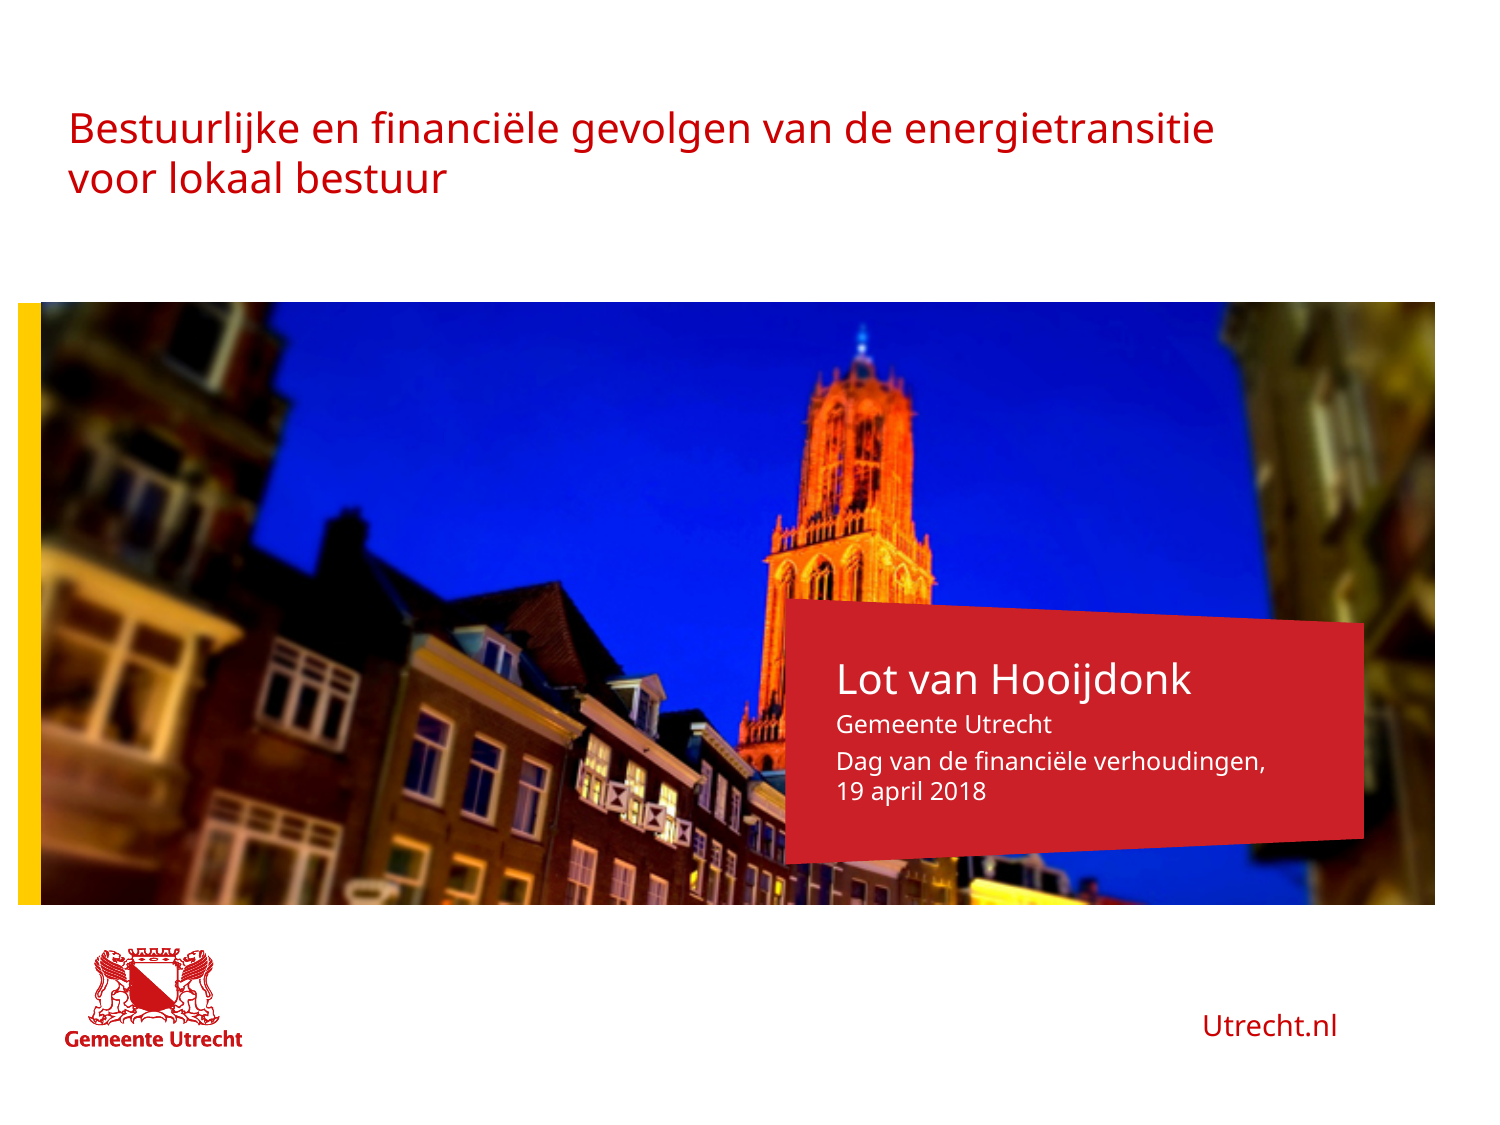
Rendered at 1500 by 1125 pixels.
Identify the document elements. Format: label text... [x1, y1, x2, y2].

picture [785, 597, 1365, 865]
title Bestuurlijke en financiële gevolgen van de energietransitie voor lokaal bestuur [53, 31, 1329, 273]
subtitle Lot van Hooijdonk Gemeente Utrecht Dag van de financiële verhoudingen, 19 april 2018 [820, 645, 1294, 827]
